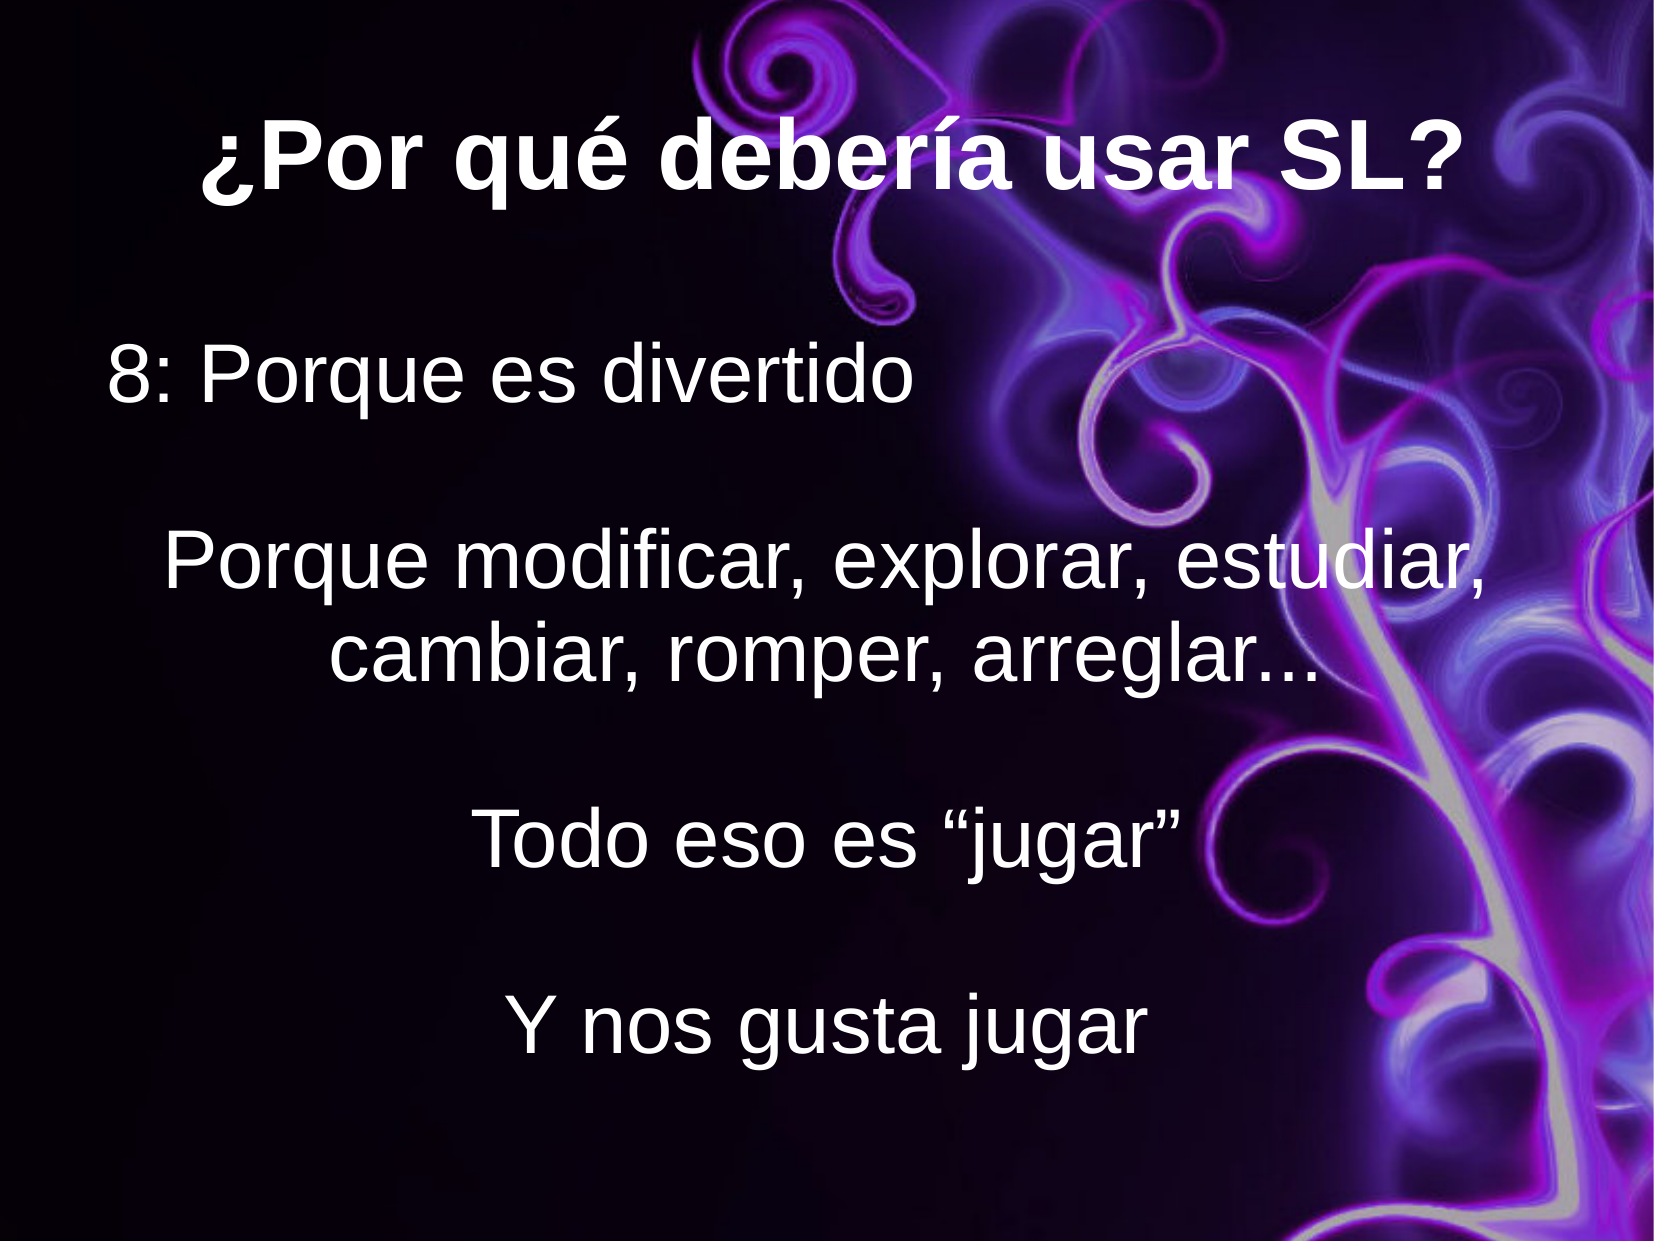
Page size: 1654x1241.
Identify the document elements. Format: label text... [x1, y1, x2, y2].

title ¿Por qué debería usar SL? [88, 59, 1577, 252]
subtitle 8: Porque es divertido Porque modificar, explorar, estudiar, cambiar, romper, arreglar... Todo eso es “jugar” Y nos gusta jugar [82, 290, 1571, 1109]
picture [426, 252, 1227, 290]
